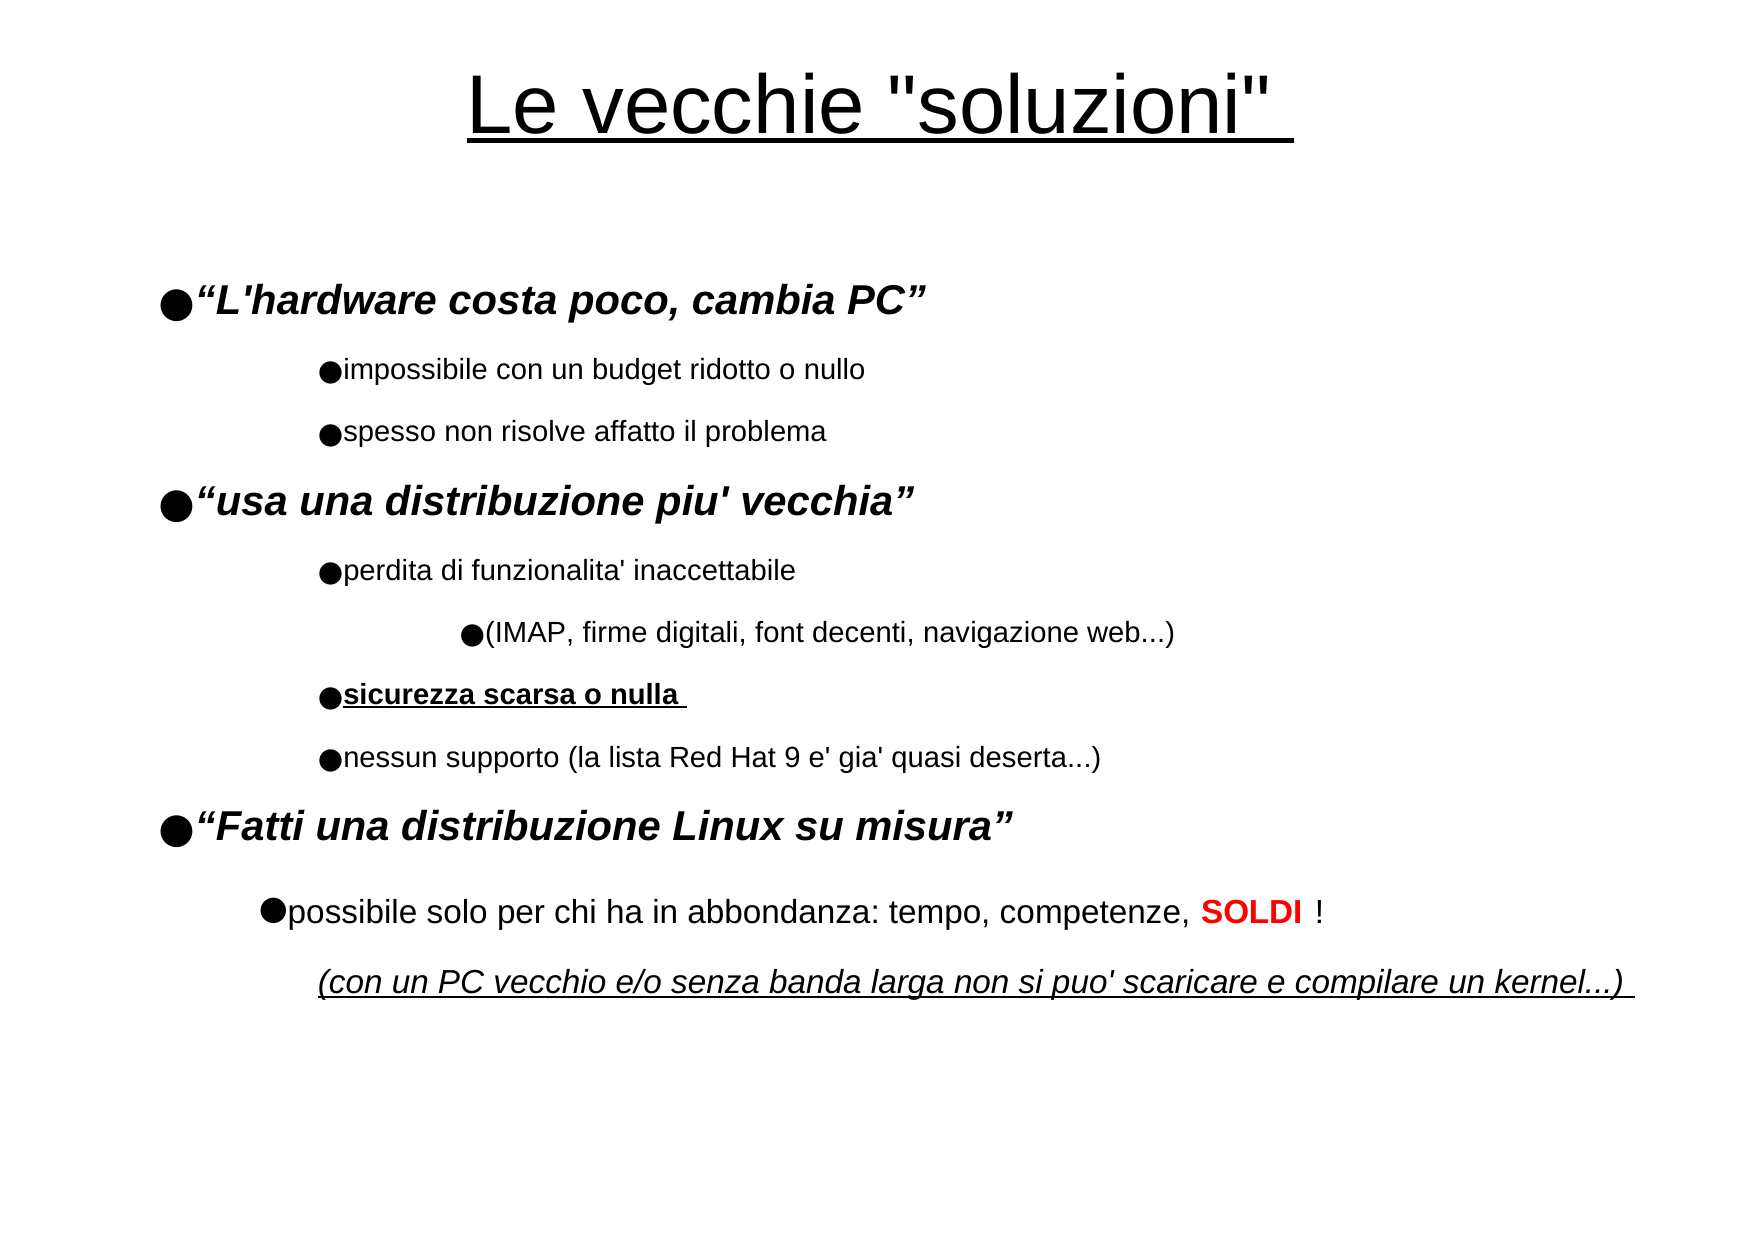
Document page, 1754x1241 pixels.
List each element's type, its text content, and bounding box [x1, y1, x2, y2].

text_box Le vecchie "soluzioni" [182, 58, 1579, 162]
text_box “L'hardware costa poco, cambia PC” impossibile con un budget ridotto o nullo spesso non risolve affatto il problema “usa una distribuzione piu' vecchia” perdita di funzionalita' inaccettabile (IMAP, firme digitali, font decenti, navigazione web...) sicurezza scarsa o nulla nessun supporto (la lista Red Hat 9 e' gia' quasi deserta...) “Fatti una distribuzione Linux su misura” possibile solo per chi ha in abbondanza: tempo, competenze, SOLDI ! (con un PC vecchio e/o senza banda larga non si puo' scaricare e compilare un kernel...) [140, 277, 1646, 1050]
